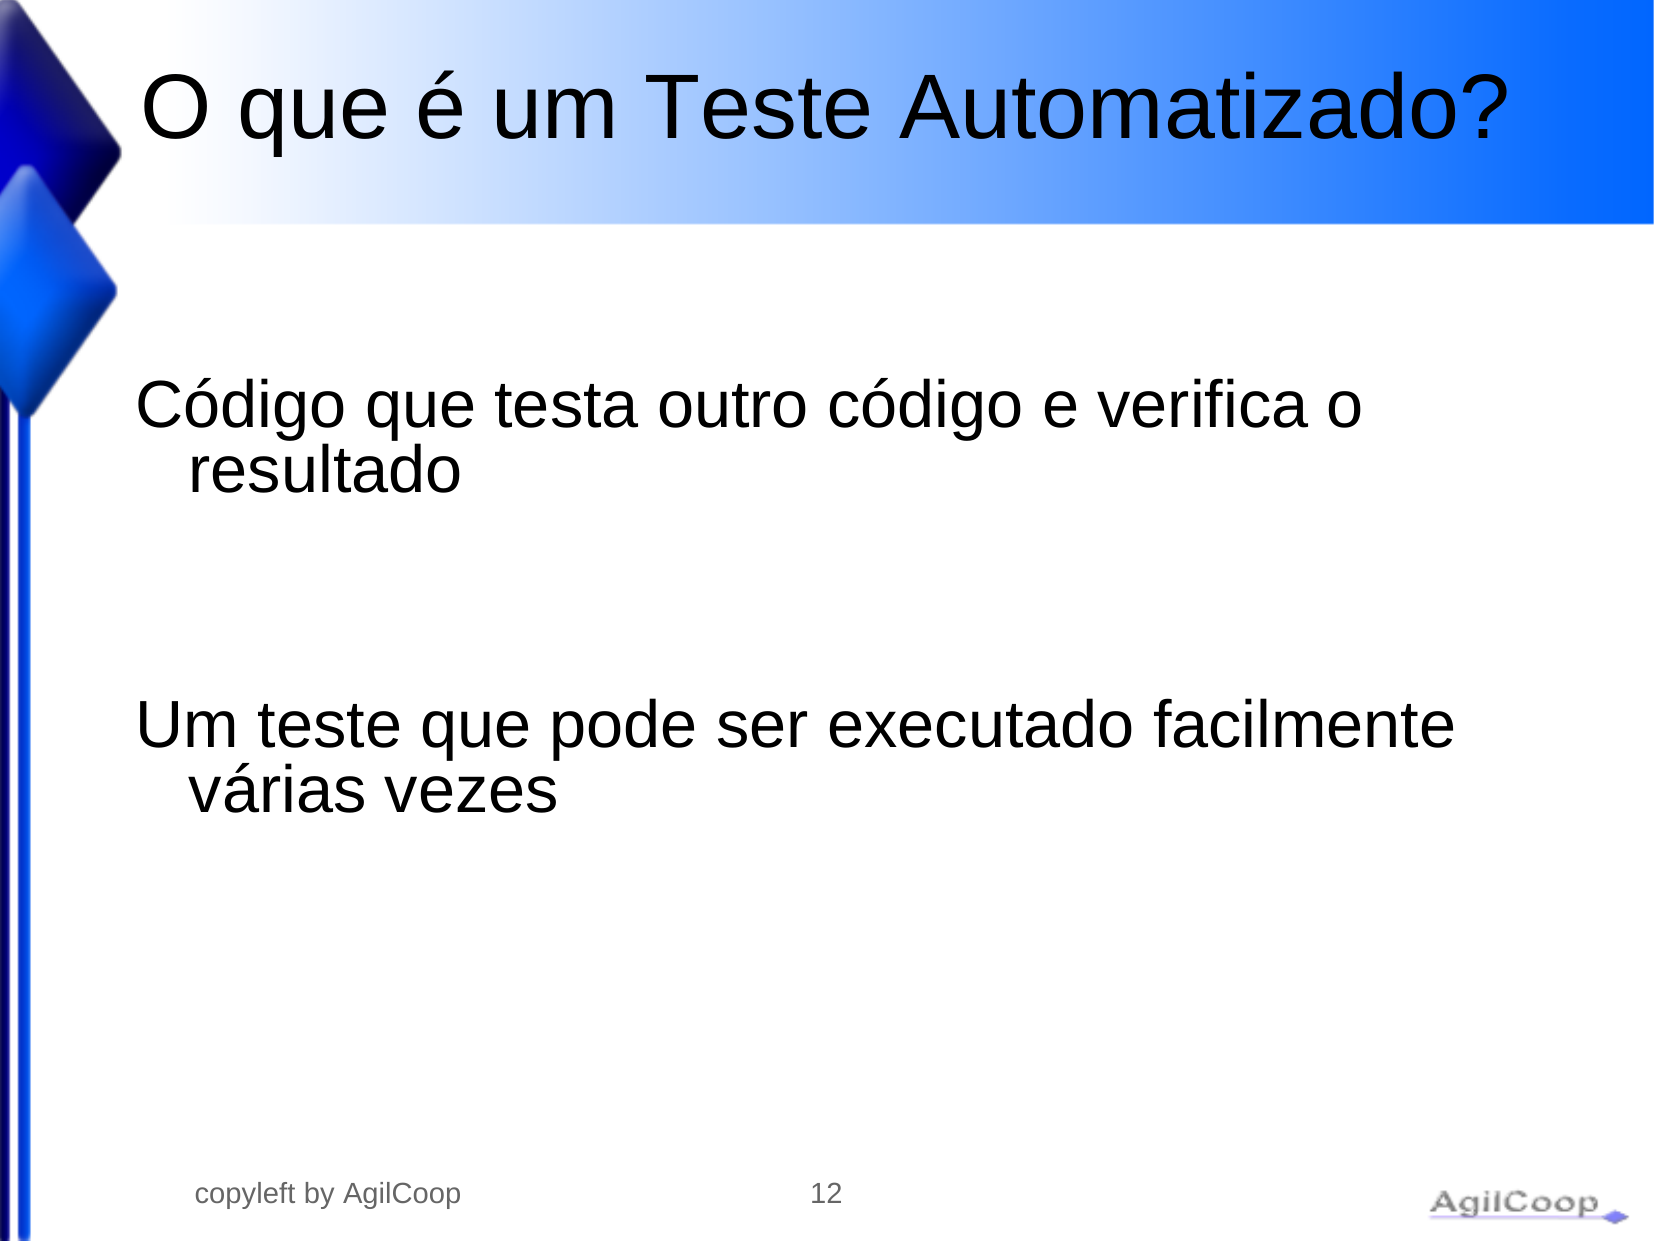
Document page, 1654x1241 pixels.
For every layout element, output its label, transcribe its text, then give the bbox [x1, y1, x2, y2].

list Código que testa outro código e verifica o resultado Um teste que pode ser executado facilmente várias vezes [118, 271, 1607, 848]
title O que é um Teste Automatizado? [82, 60, 1571, 163]
picture [0, 0, 1654, 1241]
